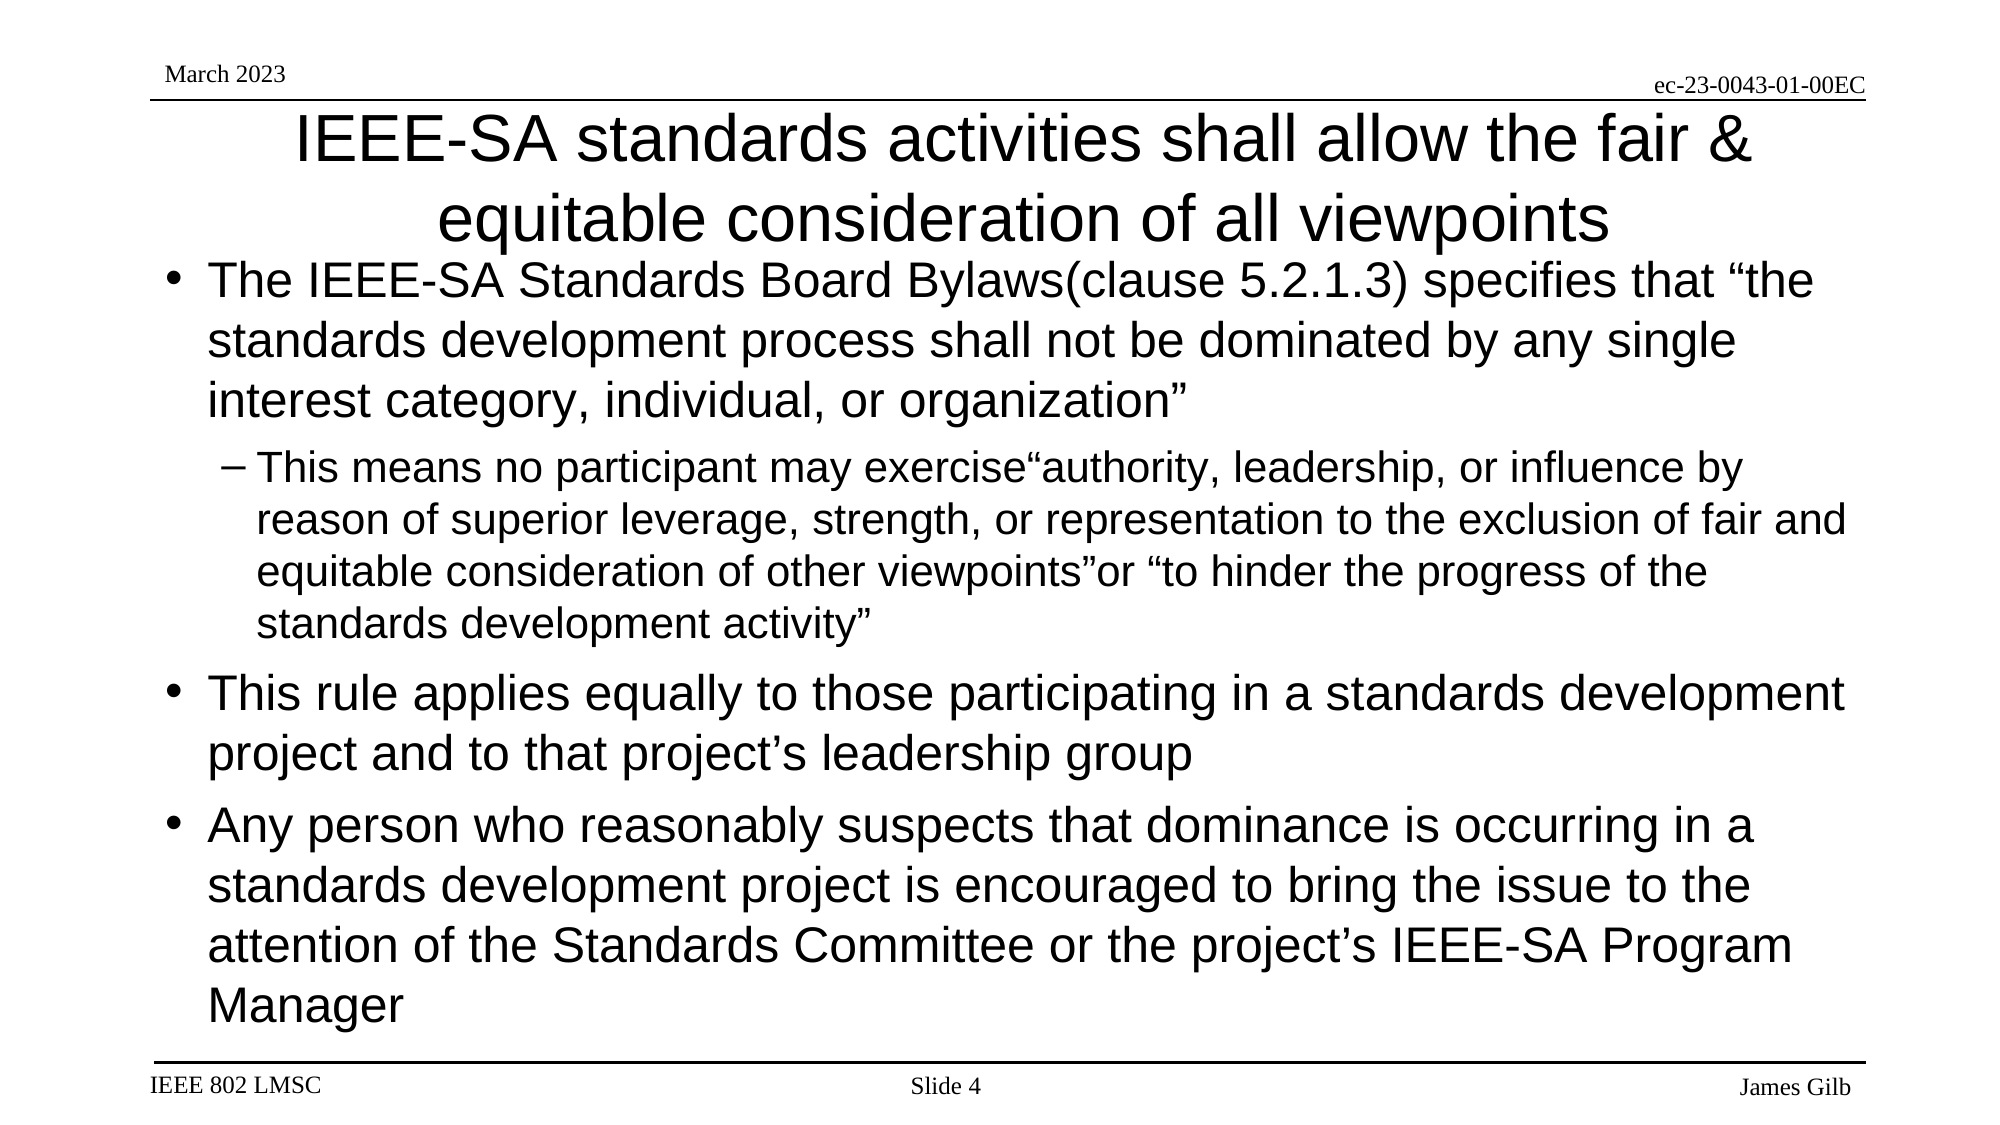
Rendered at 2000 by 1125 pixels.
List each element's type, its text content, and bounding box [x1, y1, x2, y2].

list The IEEE-SA Standards Board Bylaws(clause 5.2.1.3) specifies that “the standards development process shall not be dominated by any single interest category, individual, or organization” This means no participant may exercise“authority, leadership, or influence by reason of superior leverage, strength, or representation to the exclusion of fair and equitable consideration of other viewpoints”or “to hinder the progress of the standards development activity” This rule applies equally to those participating in a standards development project and to that project’s leadership group Any person who reasonably suspects that dominance is occurring in a standards development project is encouraged to bring the issue to the attention of the Standards Committee or the project’s IEEE-SA Program Manager [149, 239, 1900, 1051]
title IEEE-SA standards activities shall allow the fair & equitable consideration of all viewpoints [149, 87, 1900, 239]
